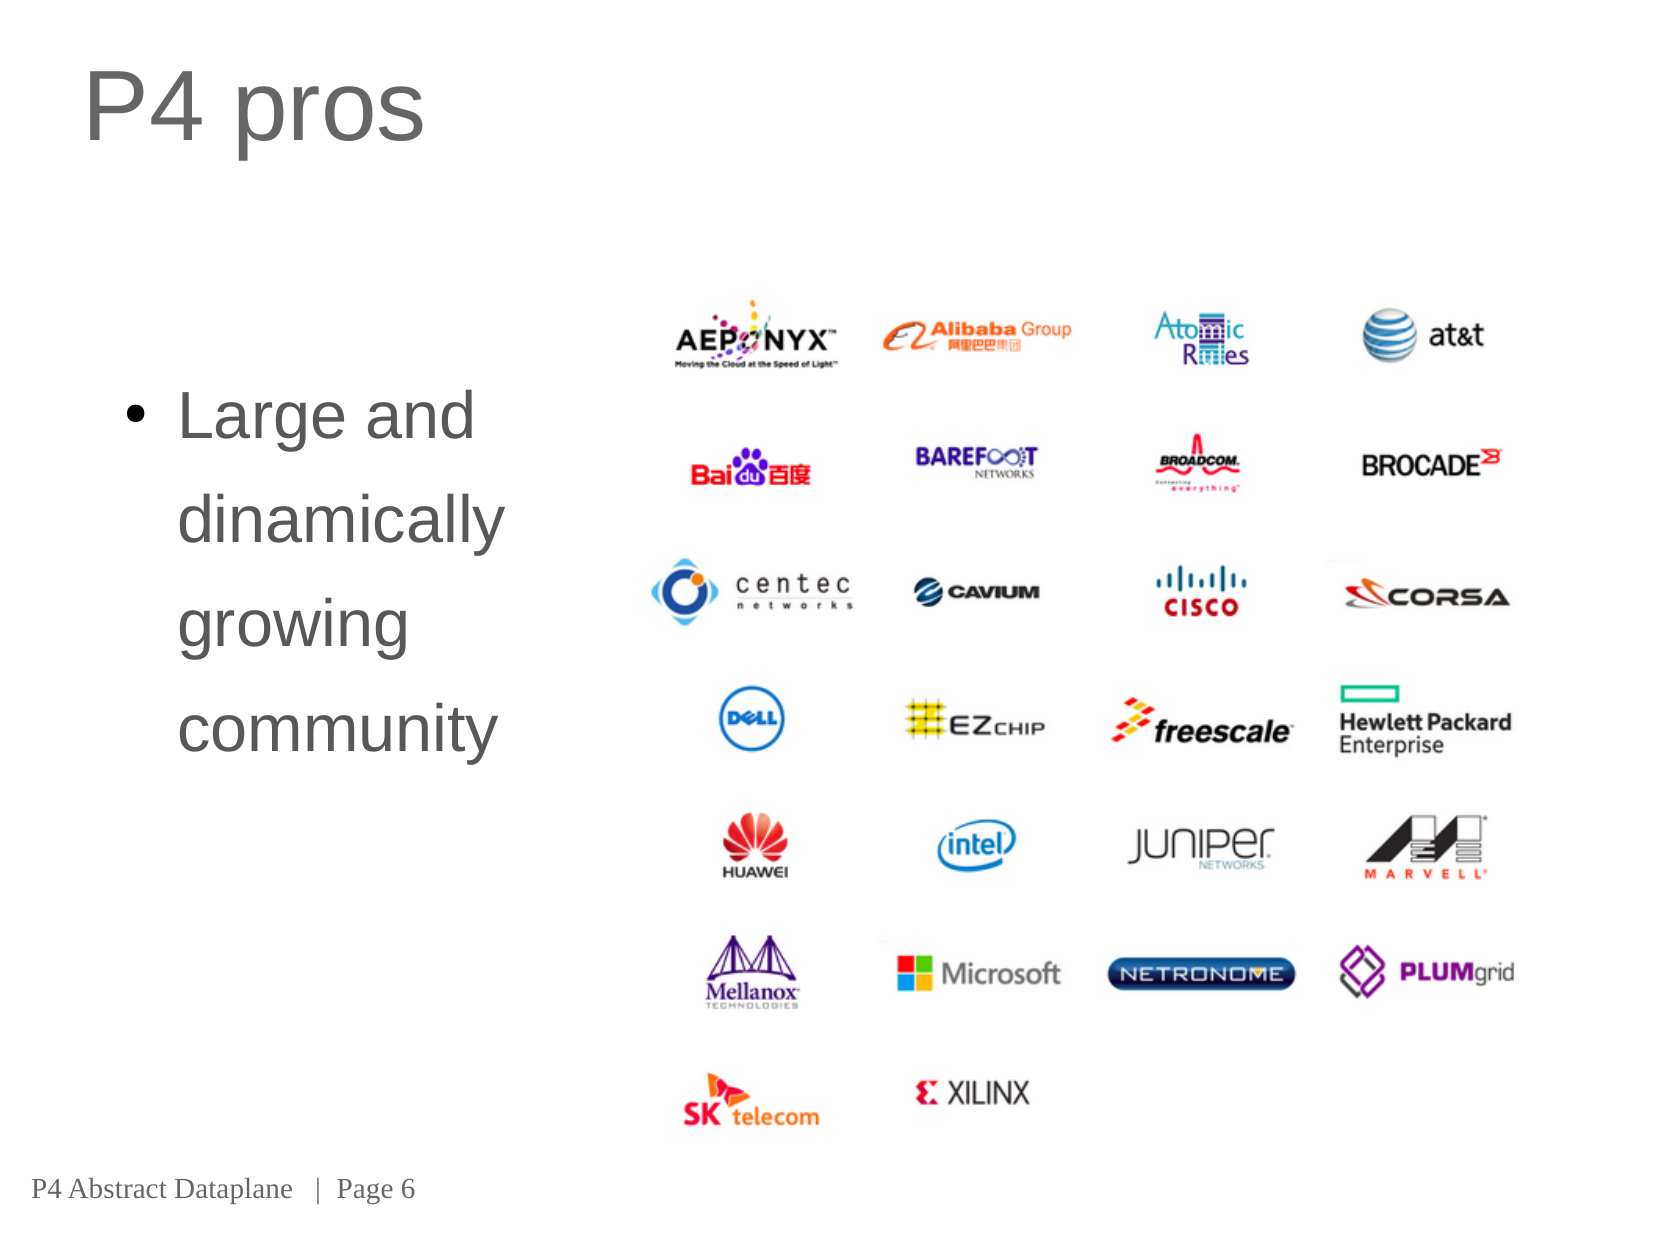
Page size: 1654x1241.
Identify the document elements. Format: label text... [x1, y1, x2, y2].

picture [633, 291, 1536, 1158]
list Large and dinamically growing community [106, 377, 1630, 1241]
title P4 pros [82, 2, 1571, 210]
